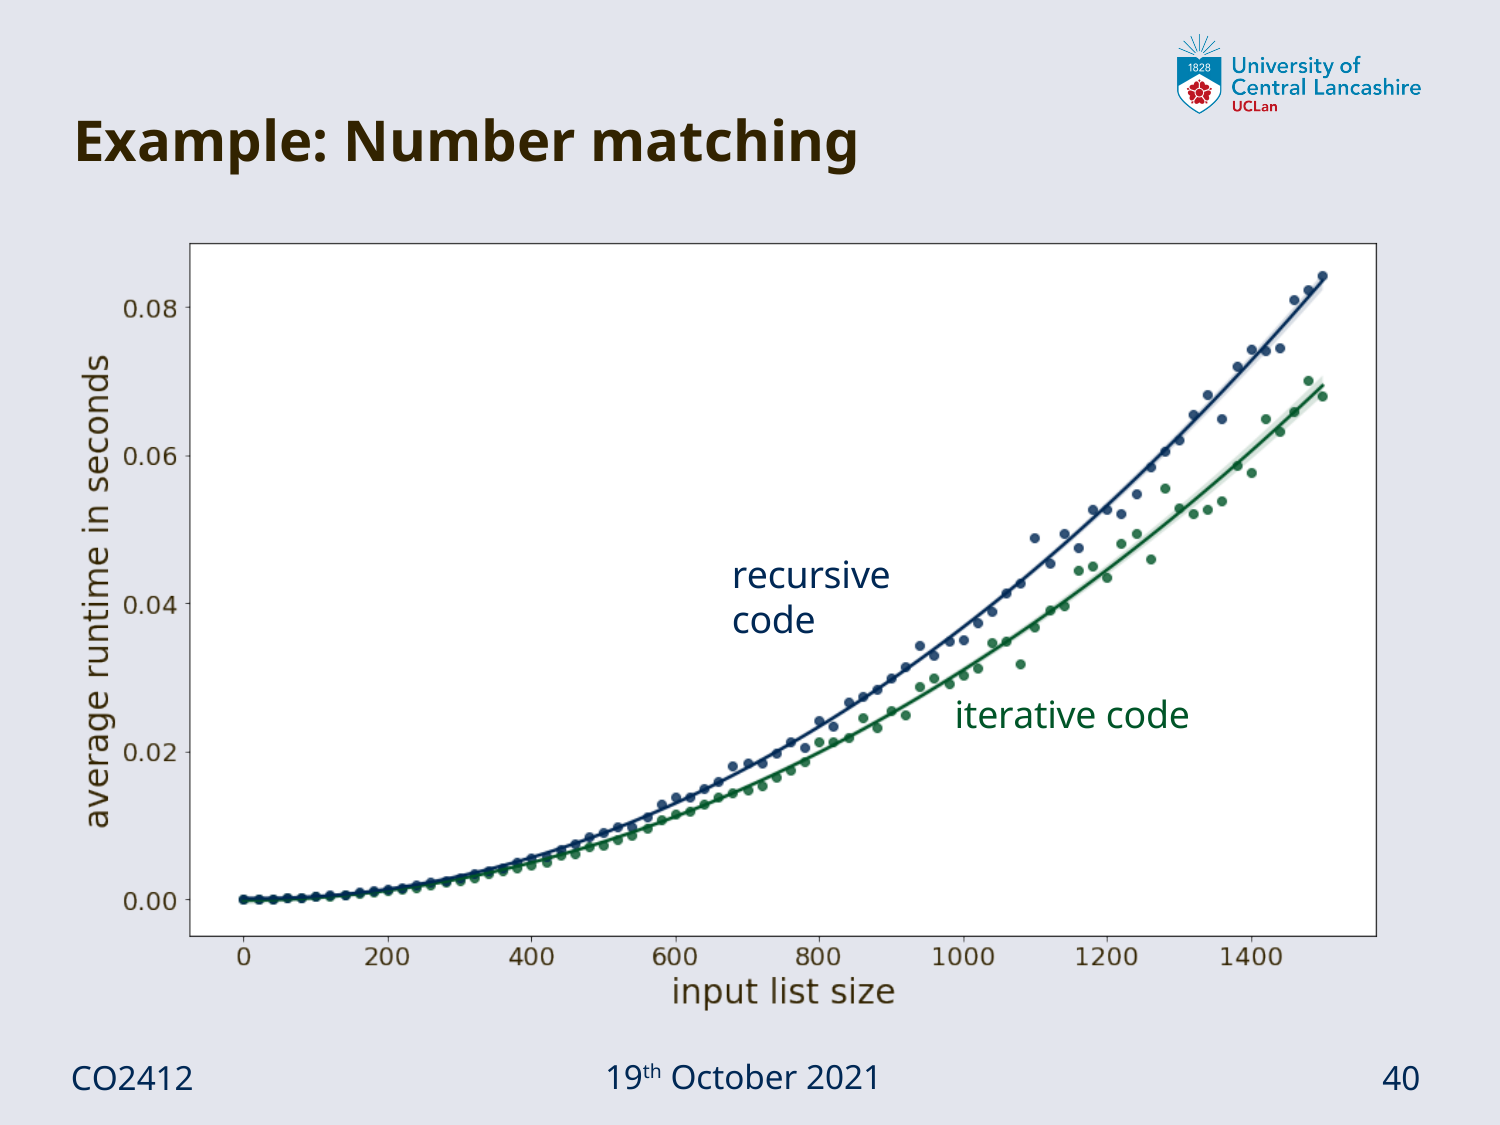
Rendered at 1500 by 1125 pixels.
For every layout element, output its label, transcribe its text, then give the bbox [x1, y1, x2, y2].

text_box iterative code [923, 683, 1222, 749]
text_box recursive code [717, 543, 995, 604]
title Example: Number matching [58, 93, 1475, 186]
picture [73, 233, 1386, 1021]
picture [1177, 34, 1421, 93]
